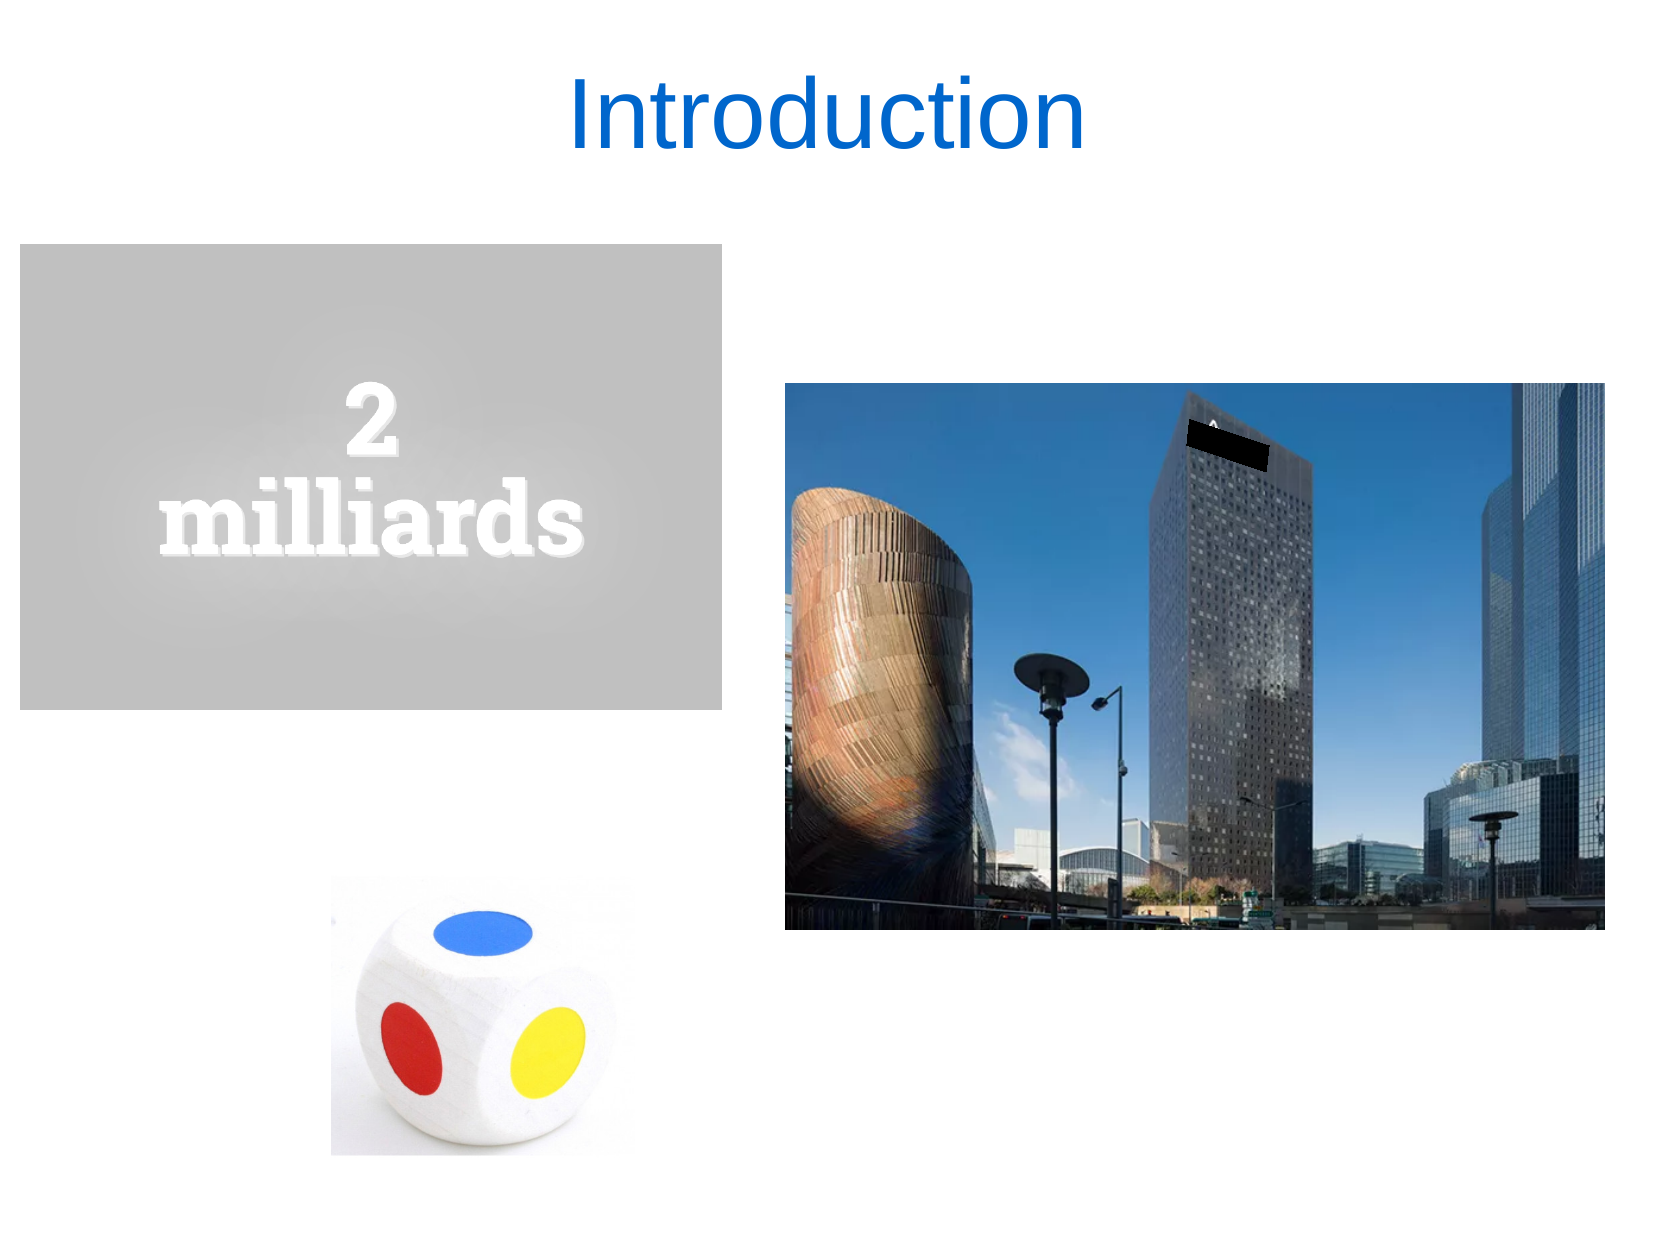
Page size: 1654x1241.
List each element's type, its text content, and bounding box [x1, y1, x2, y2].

picture [331, 864, 635, 1167]
text_box [1186, 419, 1270, 472]
title Introduction [83, 63, 1572, 200]
picture [20, 244, 722, 710]
picture [785, 383, 1605, 930]
